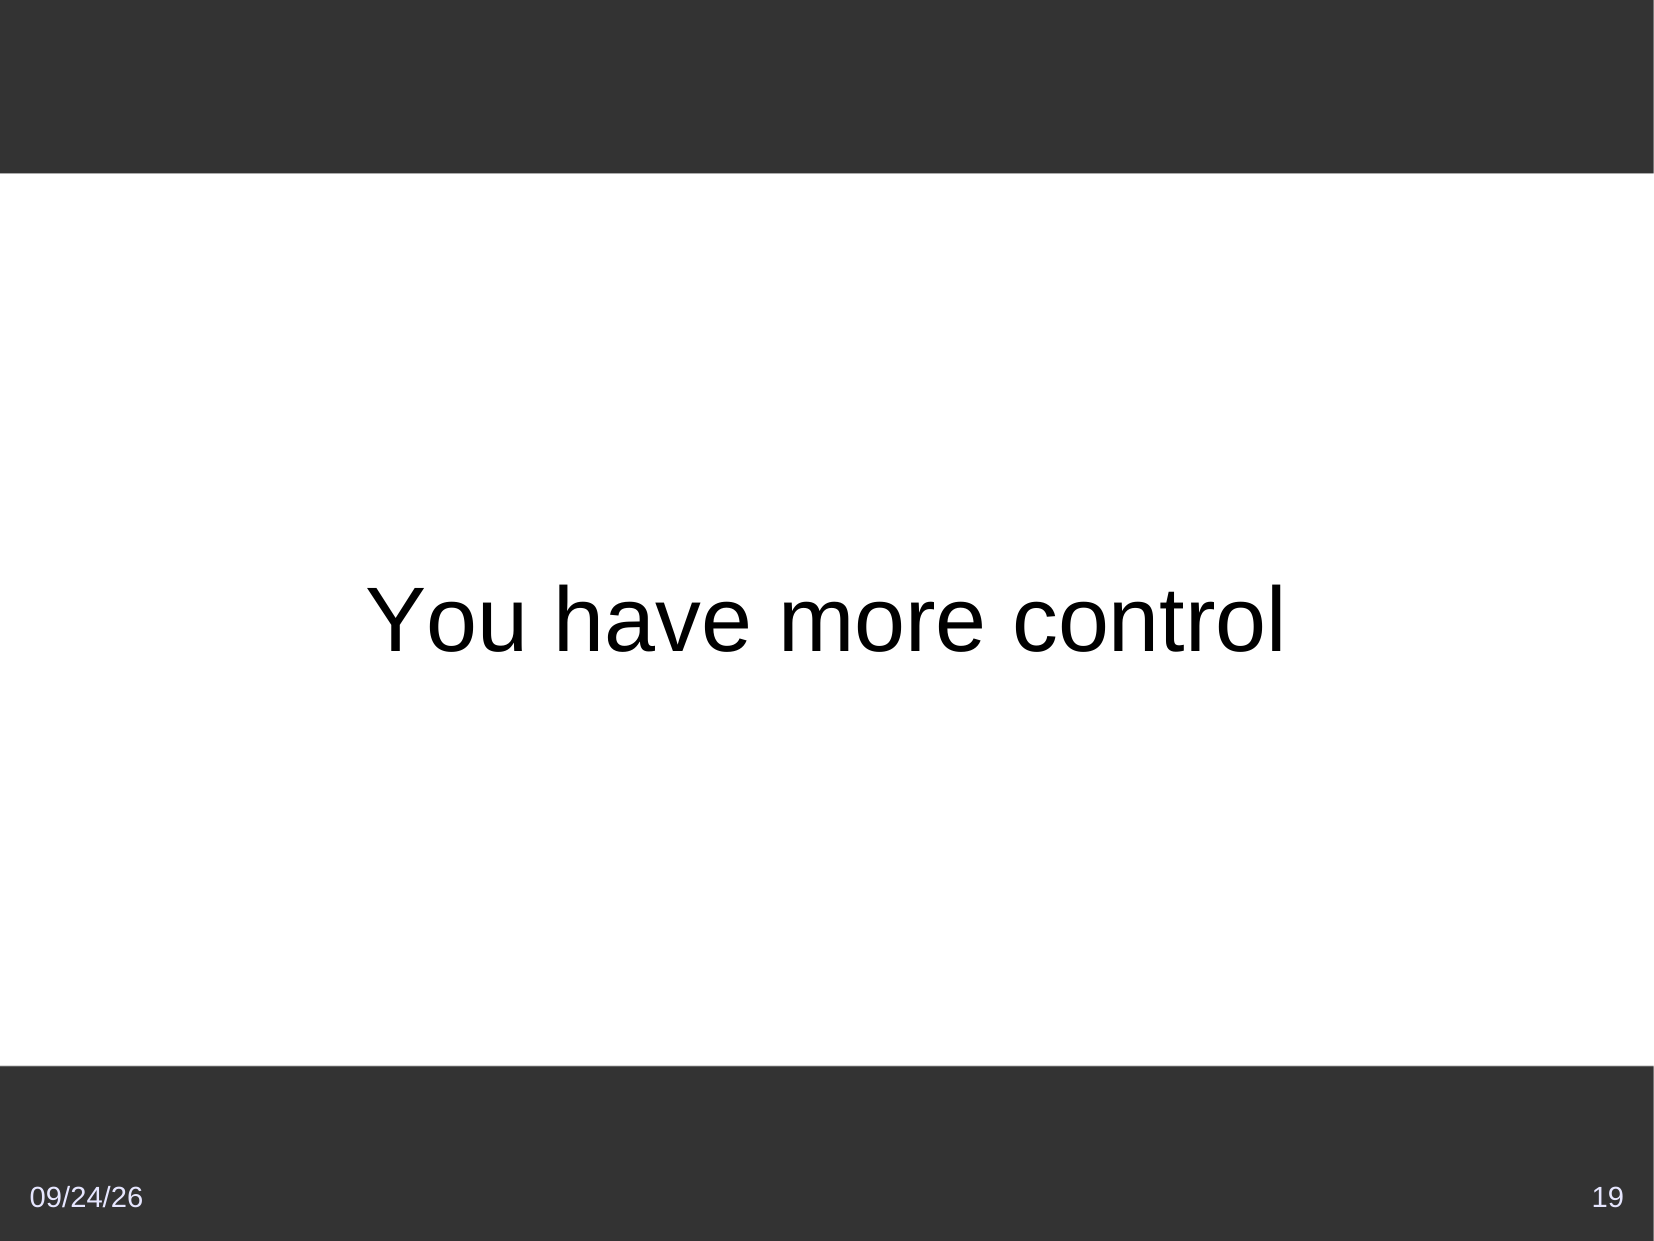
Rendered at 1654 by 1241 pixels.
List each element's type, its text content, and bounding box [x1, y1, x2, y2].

picture [0, 0, 1654, 1241]
subtitle You have more control [29, 214, 1625, 1027]
